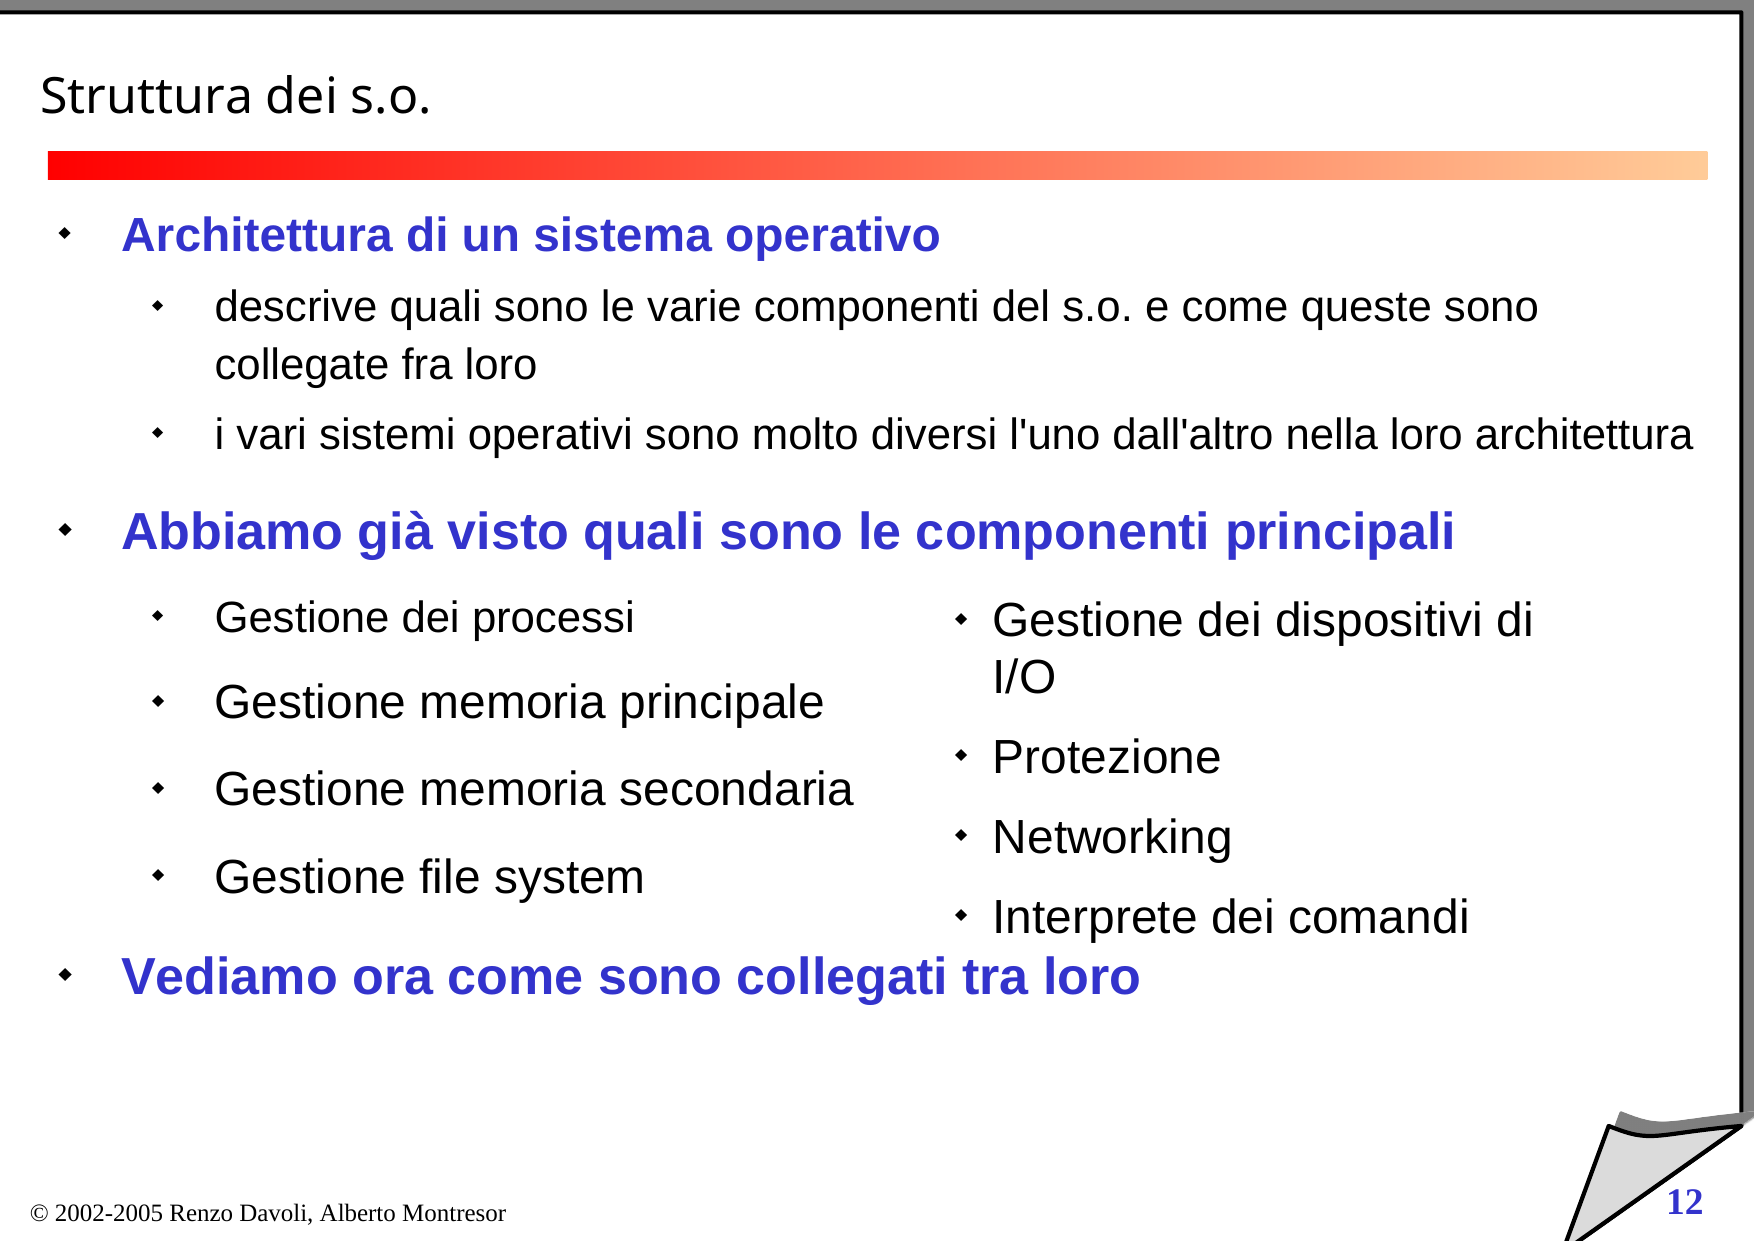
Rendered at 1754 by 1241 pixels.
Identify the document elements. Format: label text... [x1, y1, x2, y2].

text_box Gestione dei dispositivi di I/O Protezione Networking Interprete dei comandi [767, 590, 1611, 942]
list Architettura di un sistema operativo descrive quali sono le varie componenti del s.o. e come queste sono collegate fra loro i vari sistemi operativi sono molto diversi l'uno dall'altro nella loro architettura Abbiamo già visto quali sono le componenti principali Gestione dei processi Gestione memoria principale Gestione memoria secondaria Gestione file system Vediamo ora come sono collegati tra loro [58, 206, 1696, 1124]
title Struttura dei s.o. [40, 49, 1714, 144]
